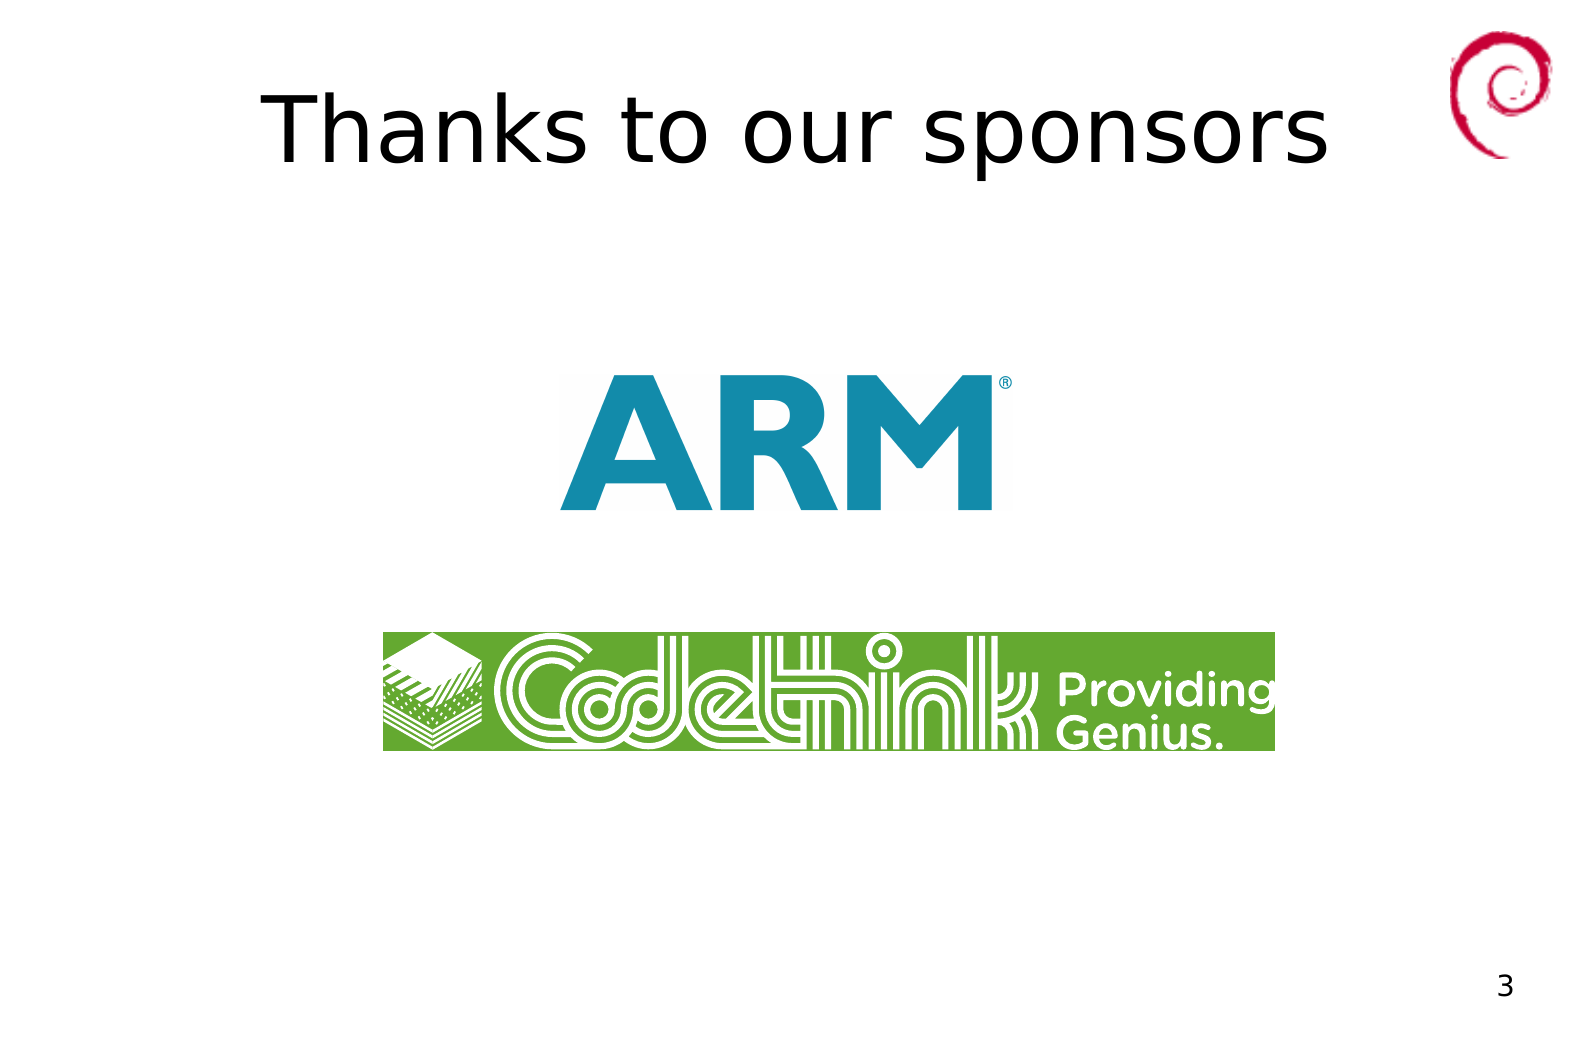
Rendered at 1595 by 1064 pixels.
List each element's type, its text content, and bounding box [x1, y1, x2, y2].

picture [383, 632, 1276, 751]
subtitle [79, 256, 1515, 944]
picture [1450, 31, 1555, 159]
title Thanks to our sponsors [79, 42, 1515, 221]
